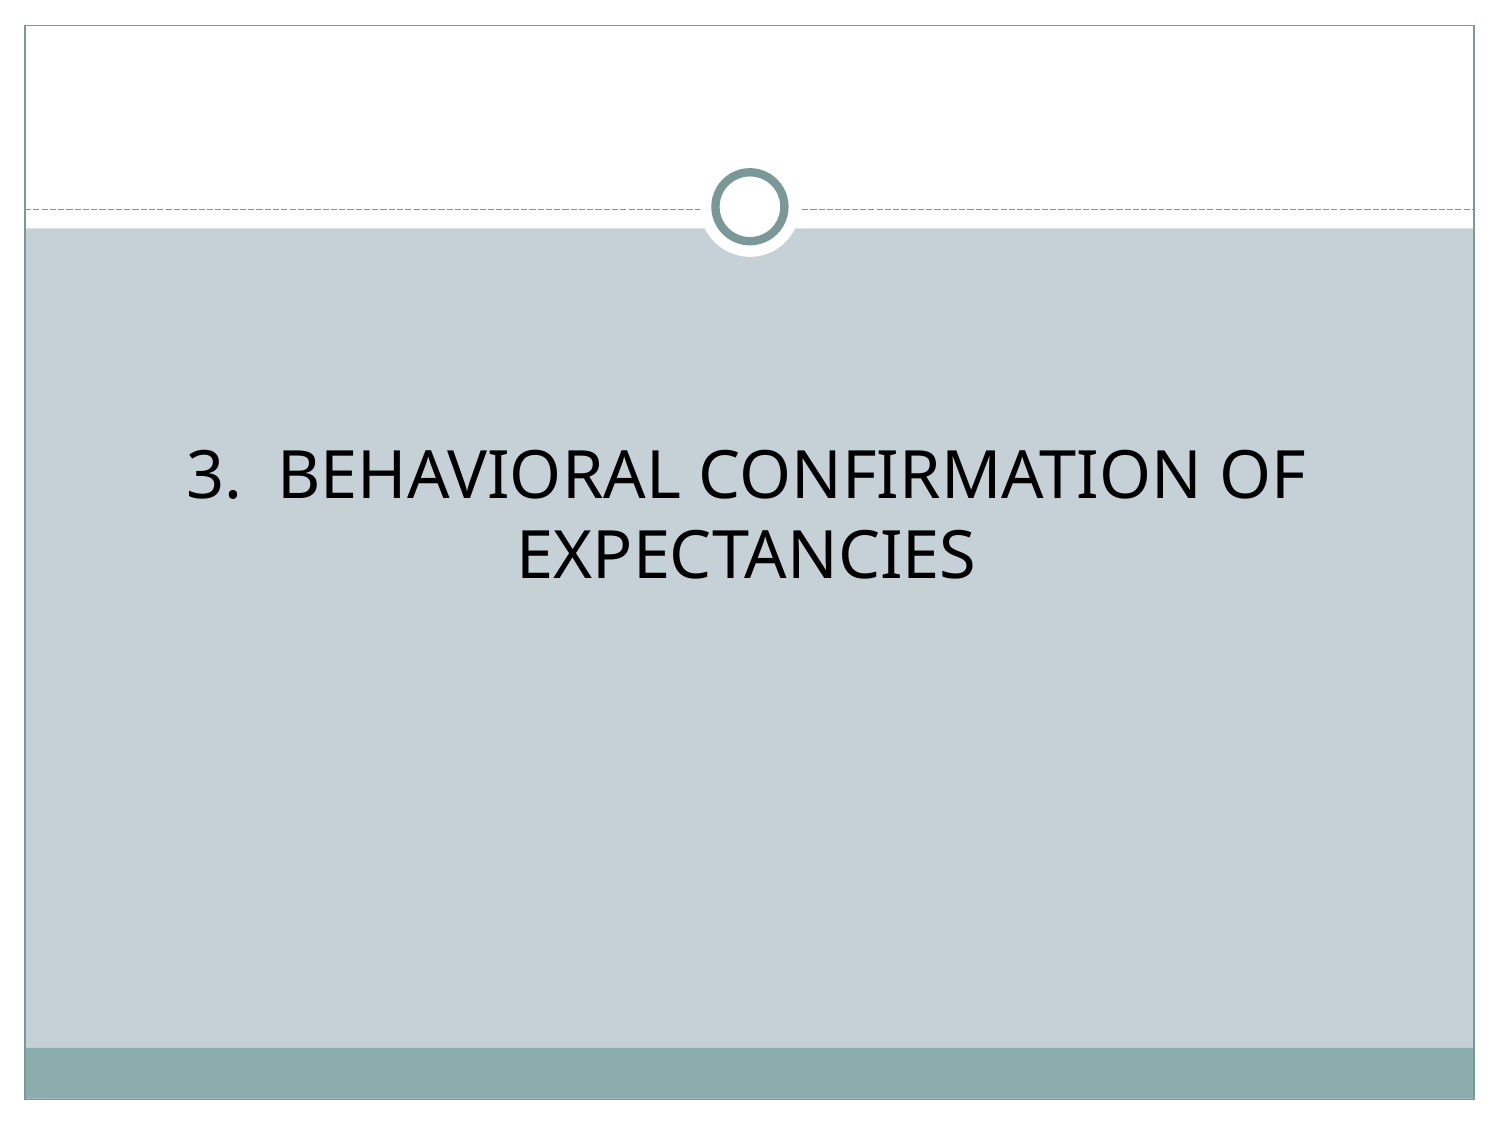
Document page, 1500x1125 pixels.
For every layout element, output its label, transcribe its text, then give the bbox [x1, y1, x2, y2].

list 3. BEHAVIORAL CONFIRMATION OF EXPECTANCIES [49, 250, 1445, 1001]
